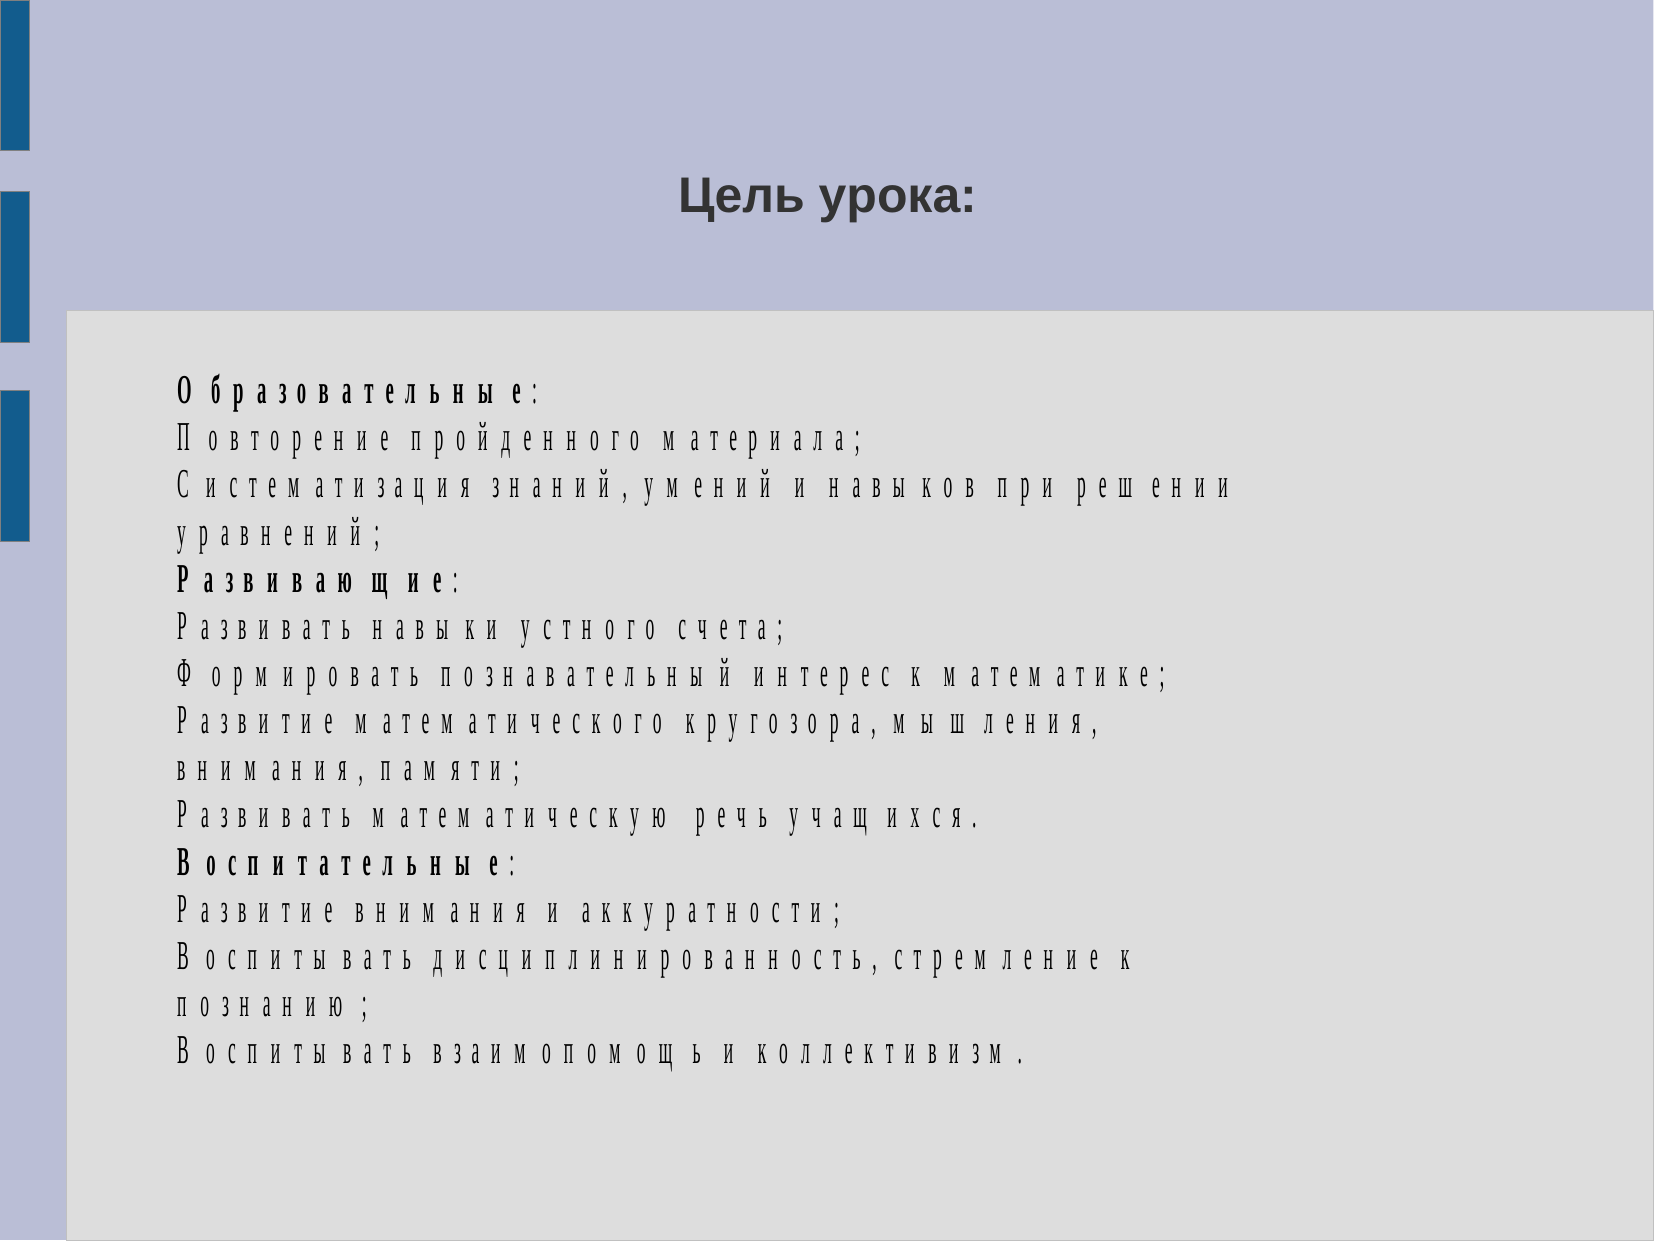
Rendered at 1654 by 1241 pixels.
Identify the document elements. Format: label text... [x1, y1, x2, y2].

title Цель урока: [121, 91, 1534, 299]
picture [177, 366, 1316, 1075]
